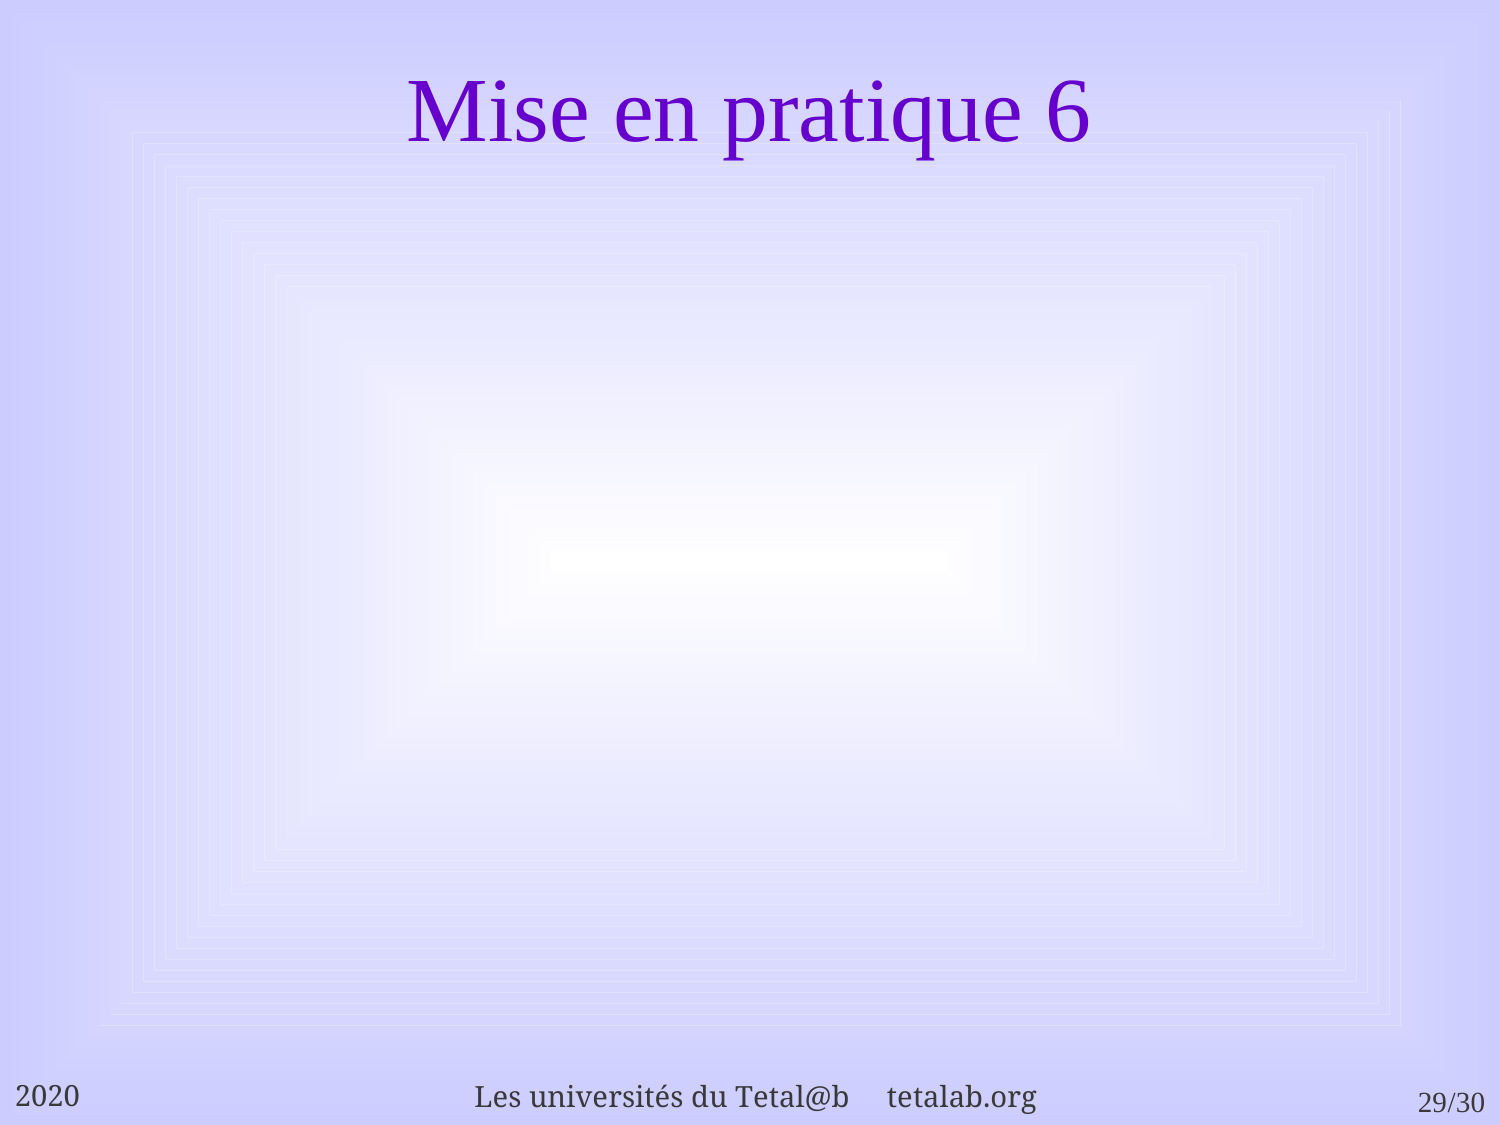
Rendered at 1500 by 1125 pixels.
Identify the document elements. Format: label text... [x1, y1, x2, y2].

title Mise en pratique 6 [0, 5, 1500, 204]
